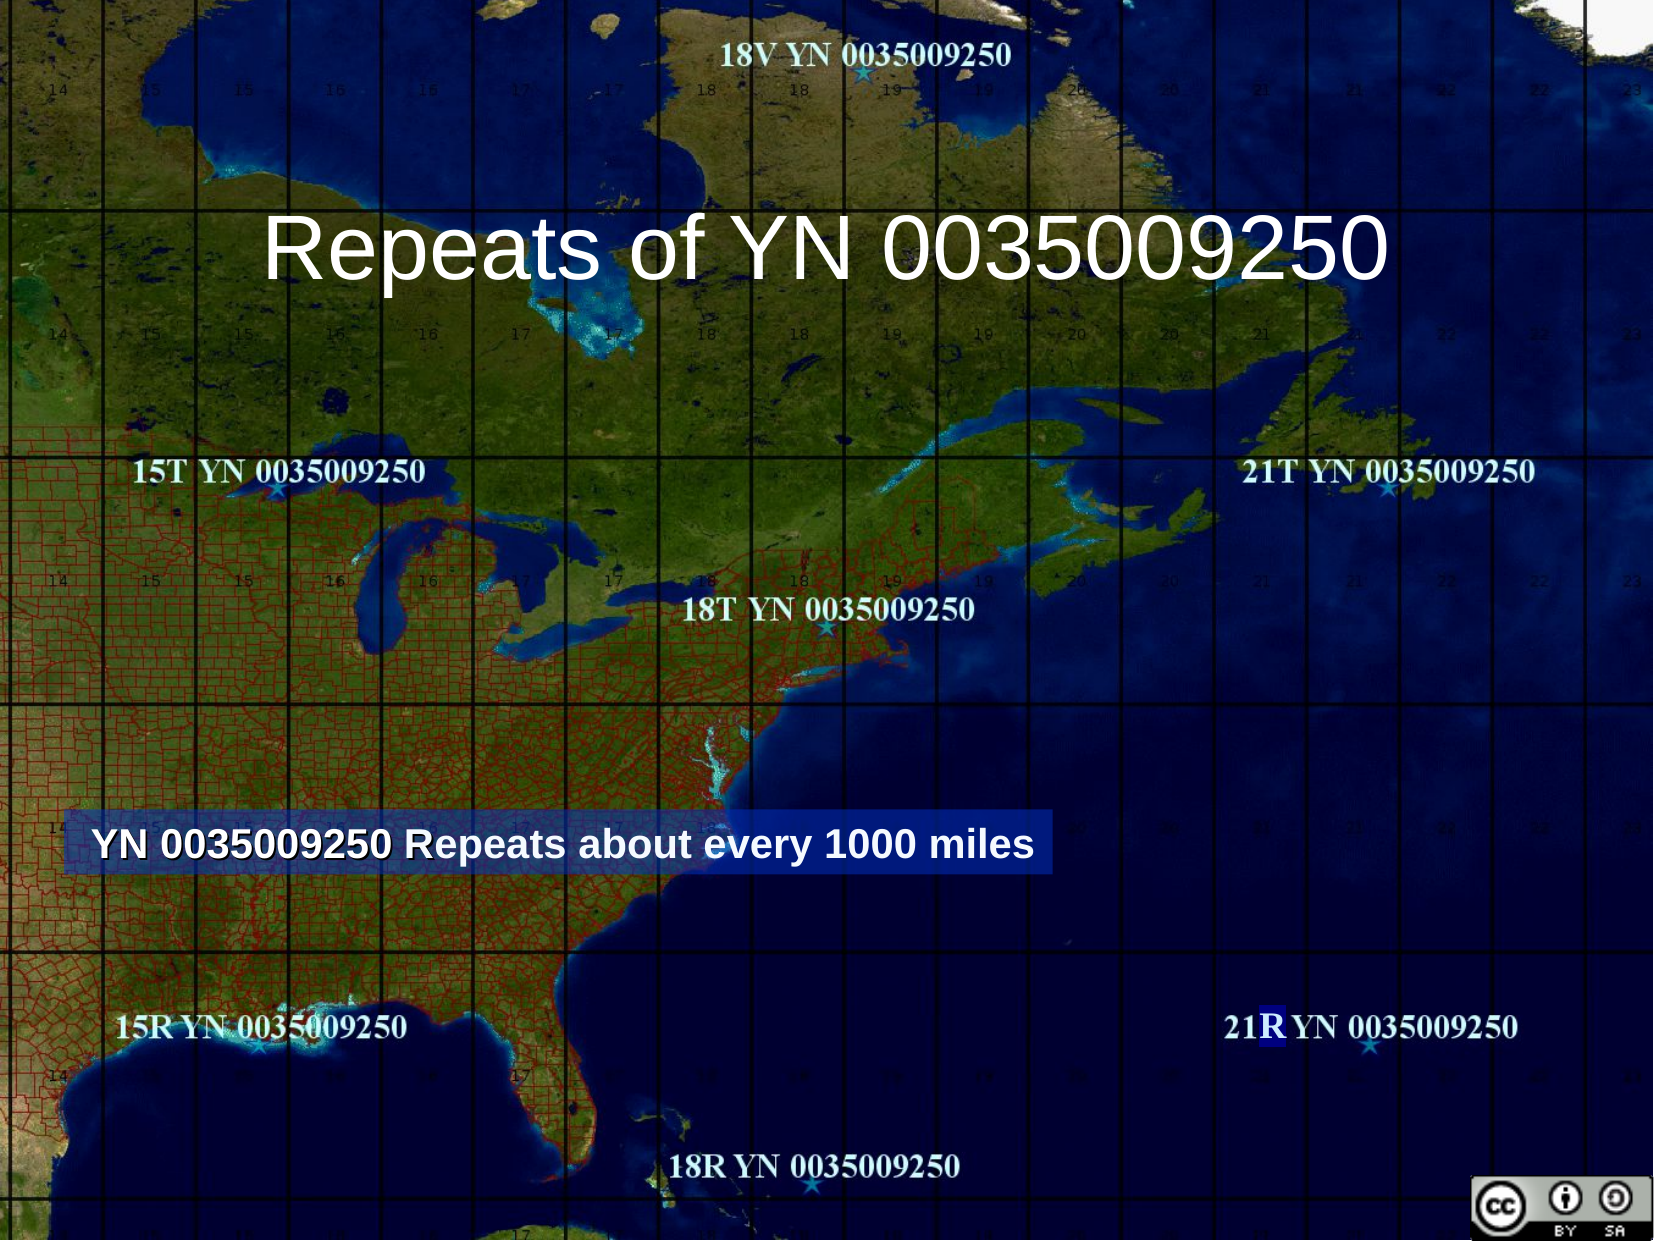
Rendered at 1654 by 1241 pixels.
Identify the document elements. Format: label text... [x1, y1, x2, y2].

text_box R [1244, 997, 1302, 1054]
title Repeats of YN 0035009250 [82, 144, 1571, 352]
text_box YN 0035009250 Repeats about every 1000 miles [64, 809, 1053, 875]
picture [0, 0, 1654, 1241]
